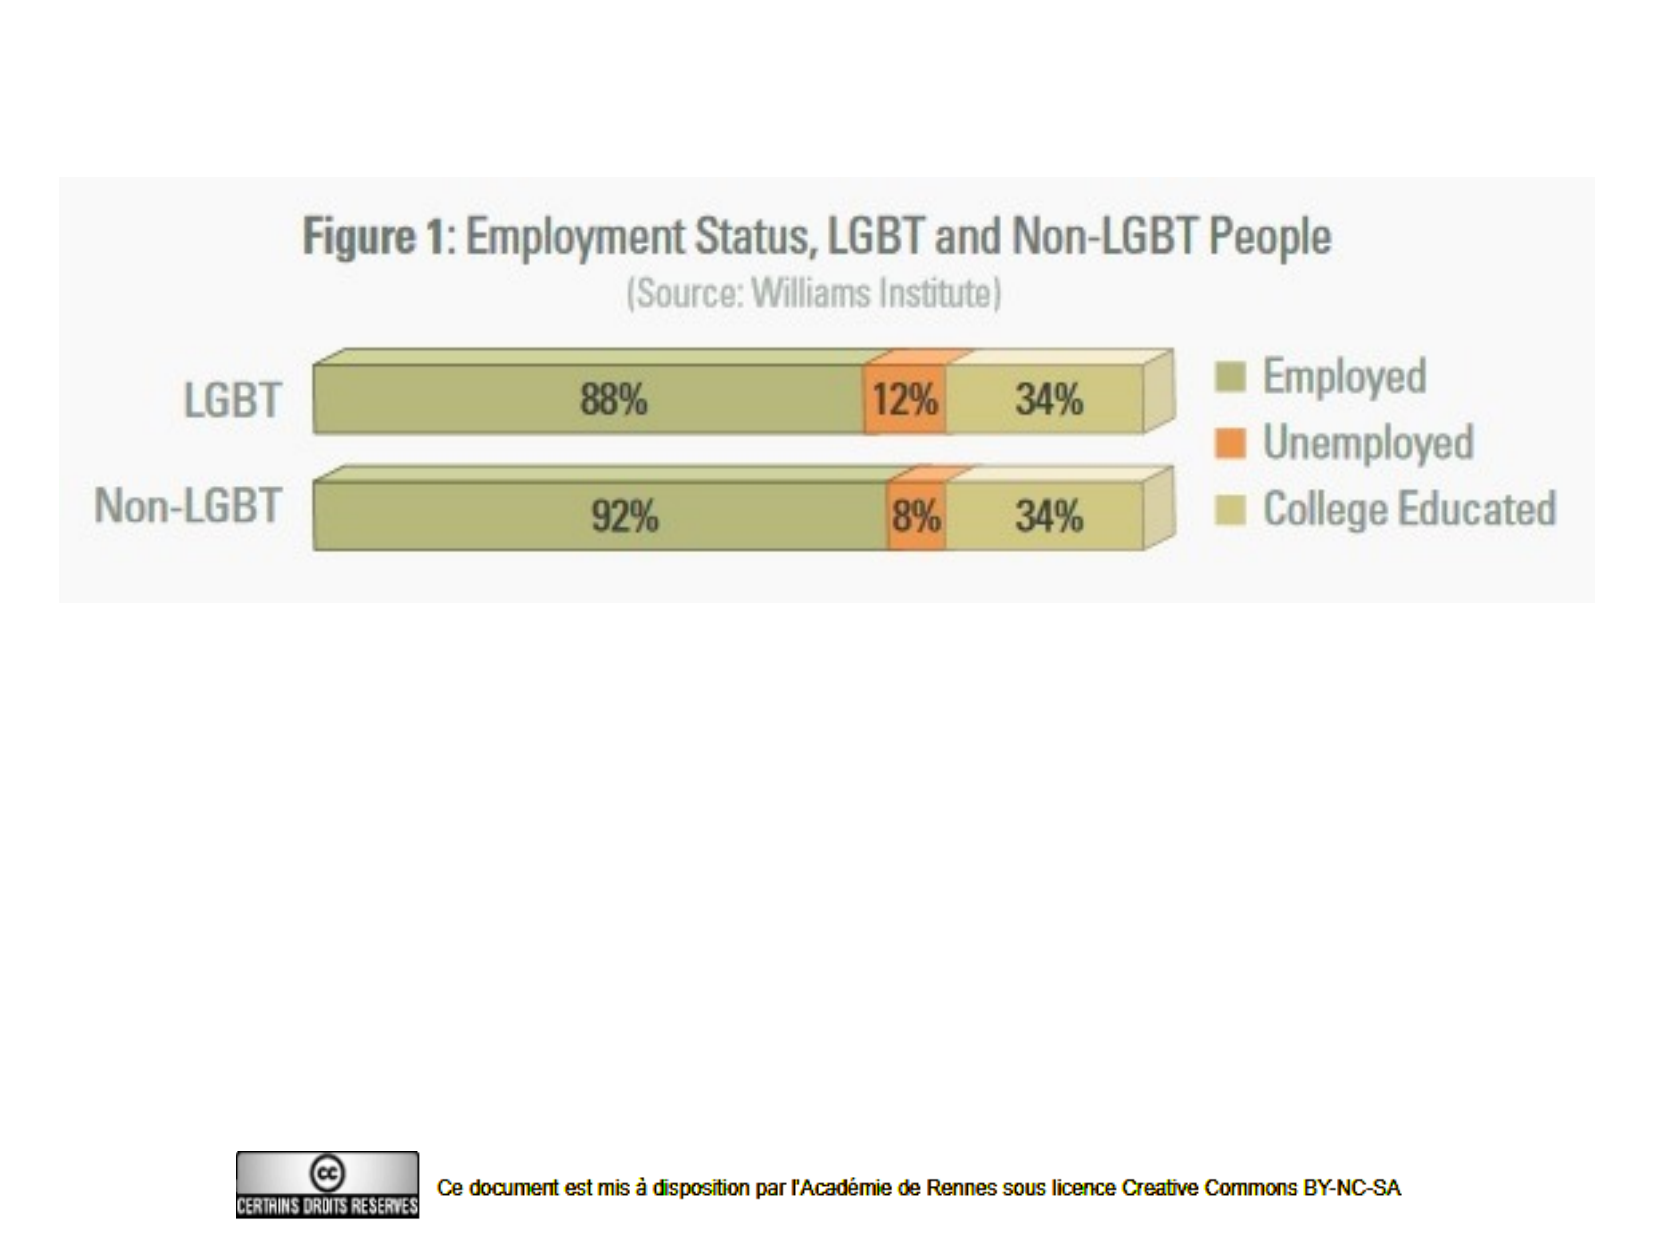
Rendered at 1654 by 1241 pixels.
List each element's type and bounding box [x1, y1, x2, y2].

picture [236, 1151, 1418, 1228]
picture [59, 177, 1595, 603]
